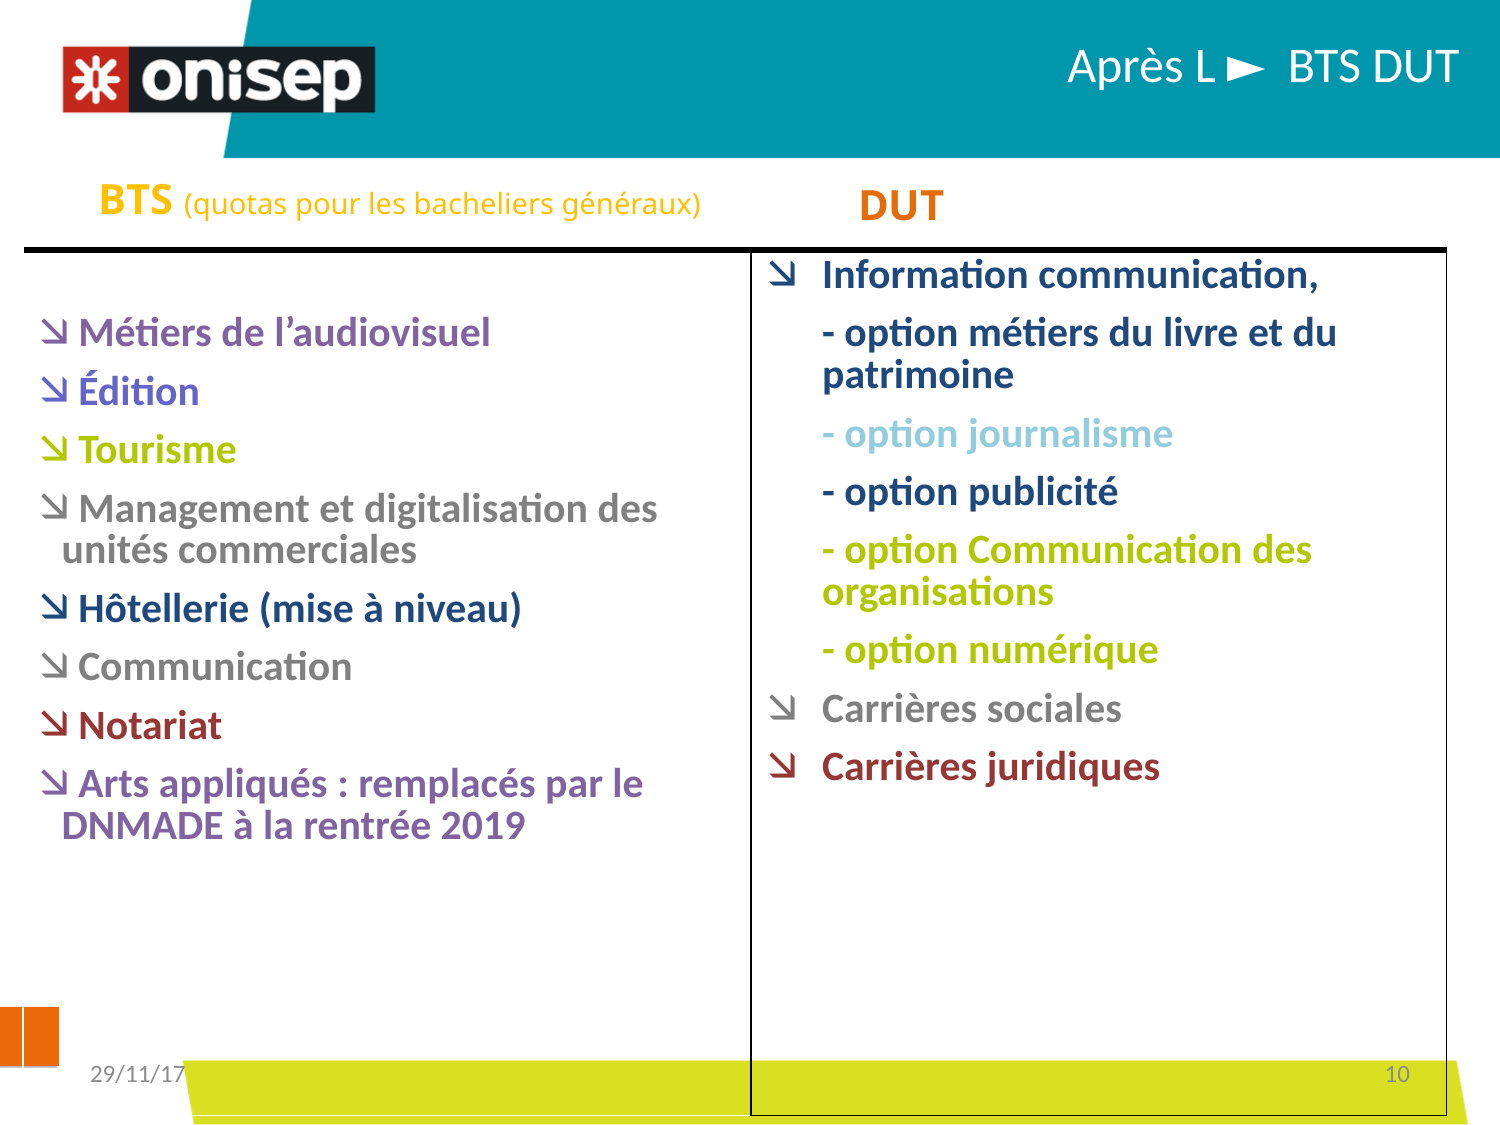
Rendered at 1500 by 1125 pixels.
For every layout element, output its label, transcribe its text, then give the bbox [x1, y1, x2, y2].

text_box [0, 1006, 22, 1066]
text_box DUT [843, 171, 1500, 237]
table_header Information communication, - option métiers du livre et du patrimoine - option journalisme - option publicité - option Communication des organisations - option numérique Carrières sociales Carrières juridiques [752, 253, 1446, 1115]
text_box BTS (quotas pour les bacheliers généraux) [83, 165, 717, 231]
picture [0, 0, 1500, 1125]
text_box Après L ► BTS DUT [316, 25, 1475, 100]
table_header Métiers de l’audiovisuel Édition Tourisme Management et digitalisation des unités commerciales Hôtellerie (mise à niveau) Communication Notariat Arts appliqués : remplacés par le DNMADE à la rentrée 2019 [24, 253, 750, 1115]
